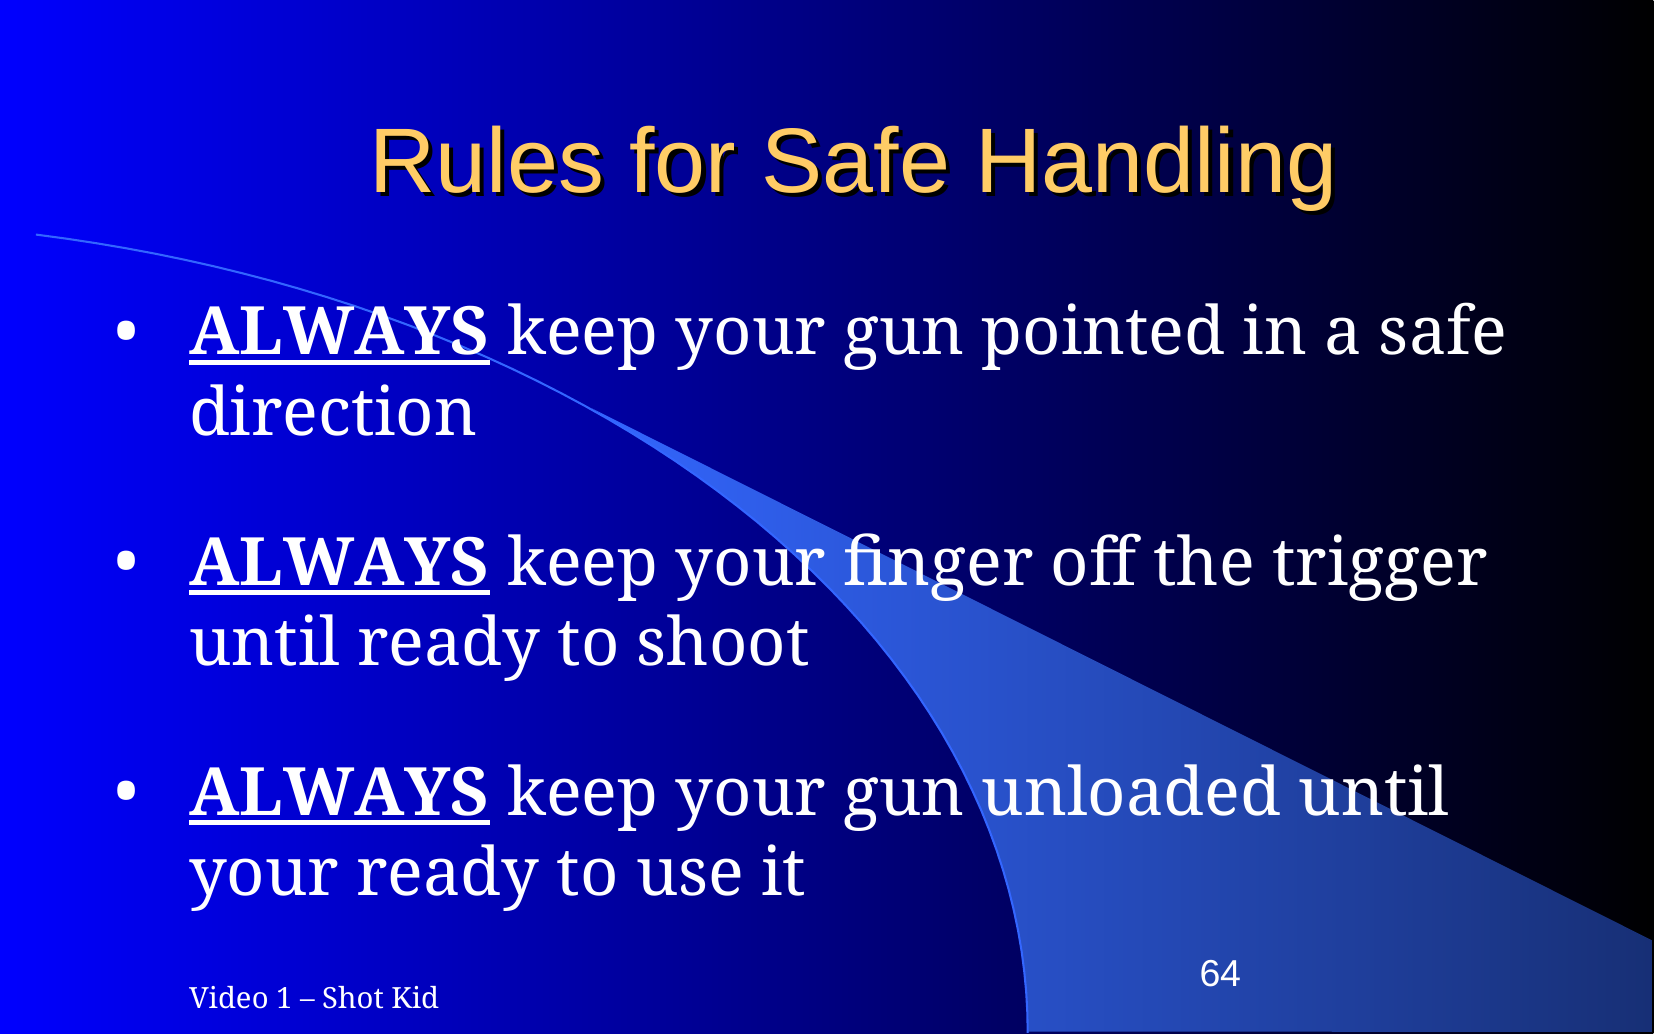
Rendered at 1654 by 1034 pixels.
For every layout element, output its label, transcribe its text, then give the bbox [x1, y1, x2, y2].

text_box <number> [1184, 941, 1571, 1011]
text_box ALWAYS keep your gun pointed in a safe direction ALWAYS keep your finger off the trigger until ready to shoot ALWAYS keep your gun unloaded until your ready to use it Video 1 – Shot Kid [99, 280, 1588, 920]
text_box Rules for Safe Handling [110, 45, 1599, 219]
